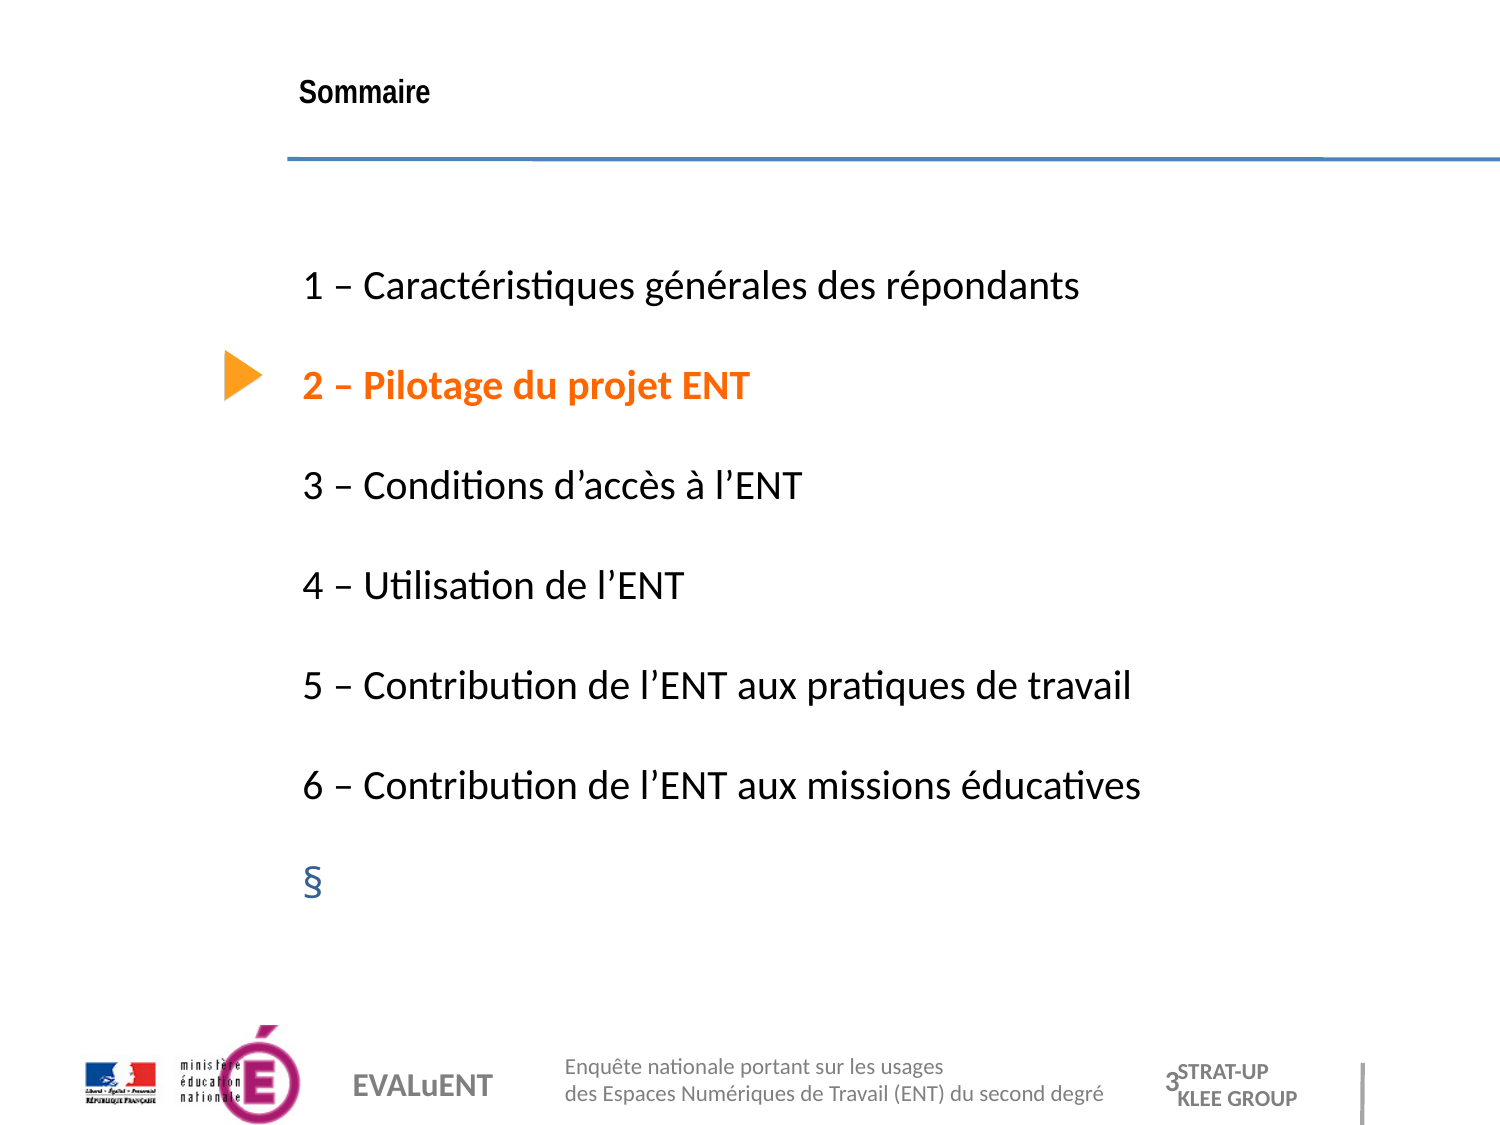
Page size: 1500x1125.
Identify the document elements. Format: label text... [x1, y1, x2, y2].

text_box 1 – Caractéristiques générales des répondants 2 – Pilotage du projet ENT 3 – Conditions d’accès à l’ENT 4 – Utilisation de l’ENT 5 – Contribution de l’ENT aux pratiques de travail 6 – Contribution de l’ENT aux missions éducatives [287, 200, 1438, 914]
text_box Sommaire [284, 62, 1455, 138]
text_box [224, 349, 263, 401]
text_box [1074, 1050, 1426, 1110]
